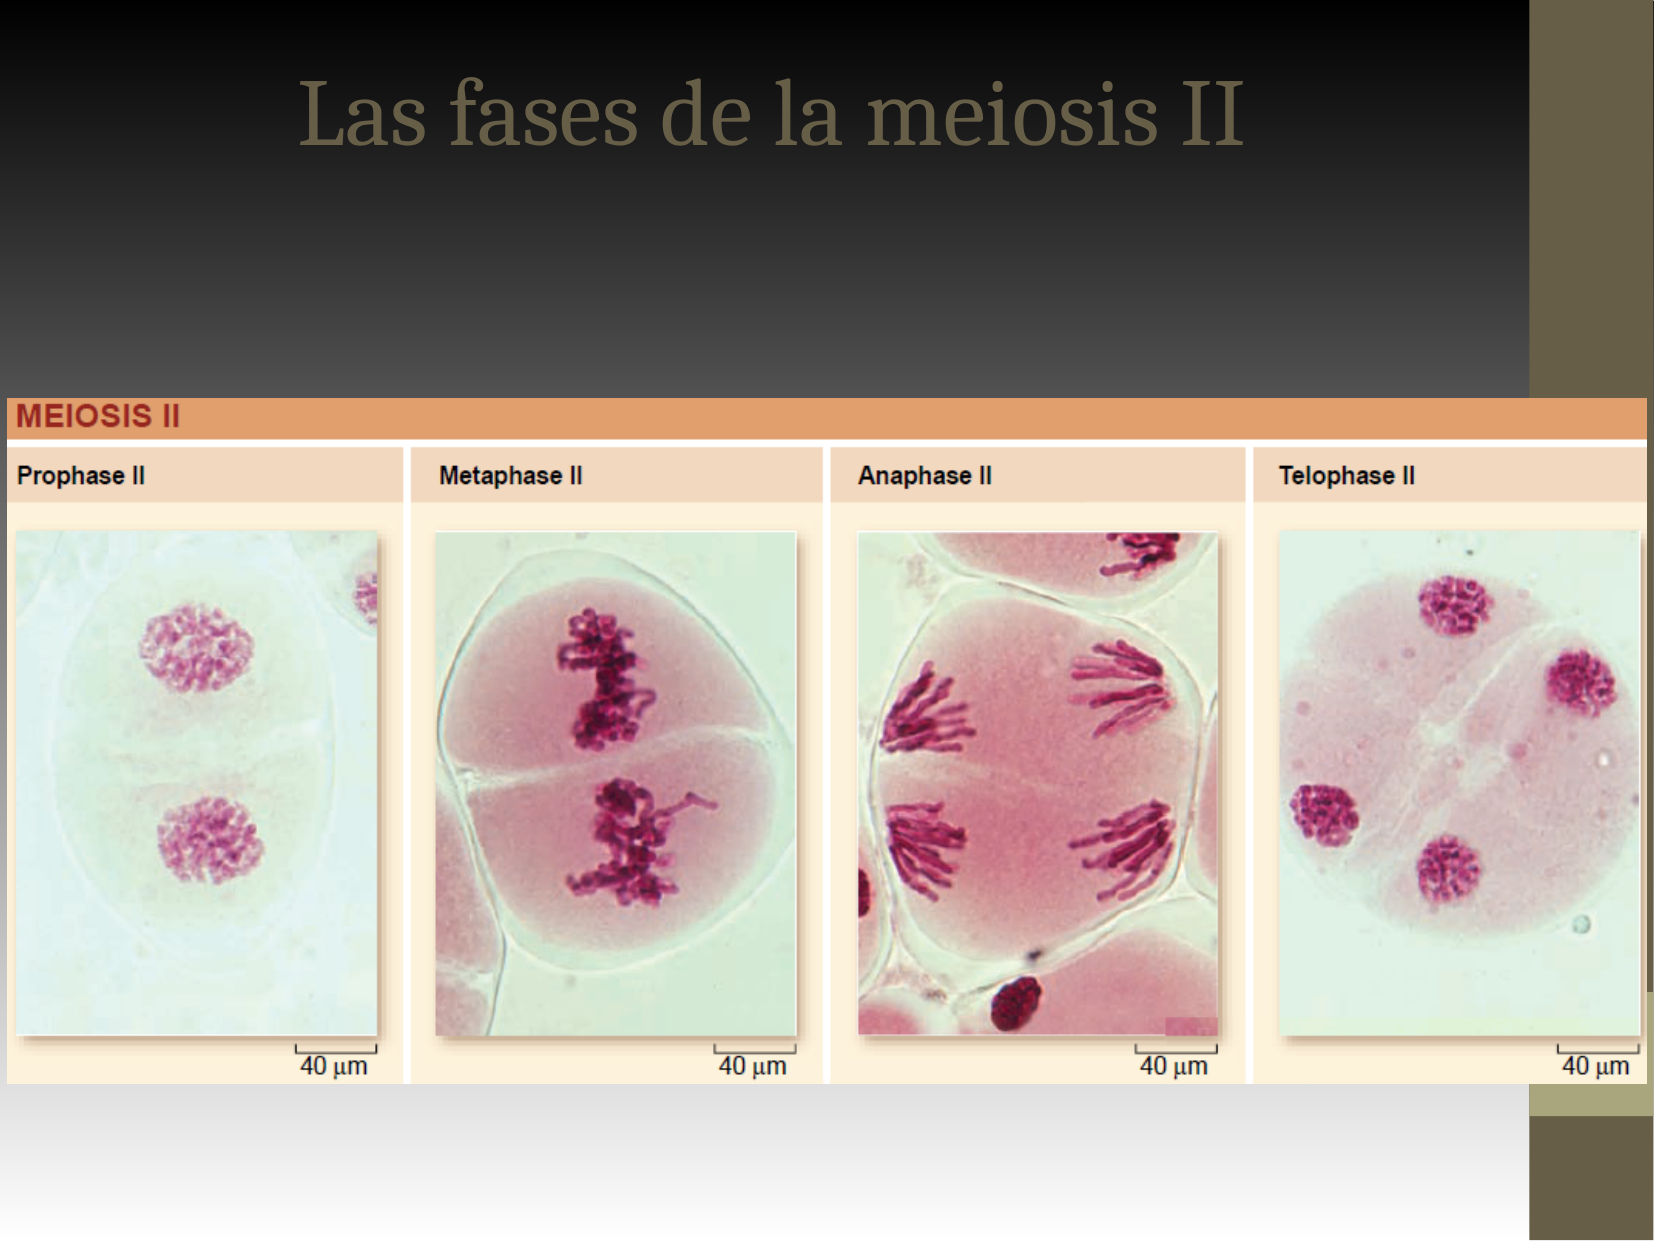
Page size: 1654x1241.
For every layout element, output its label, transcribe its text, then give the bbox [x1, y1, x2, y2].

picture [7, 398, 1647, 1084]
title Las fases de la meiosis II [82, 49, 1461, 257]
